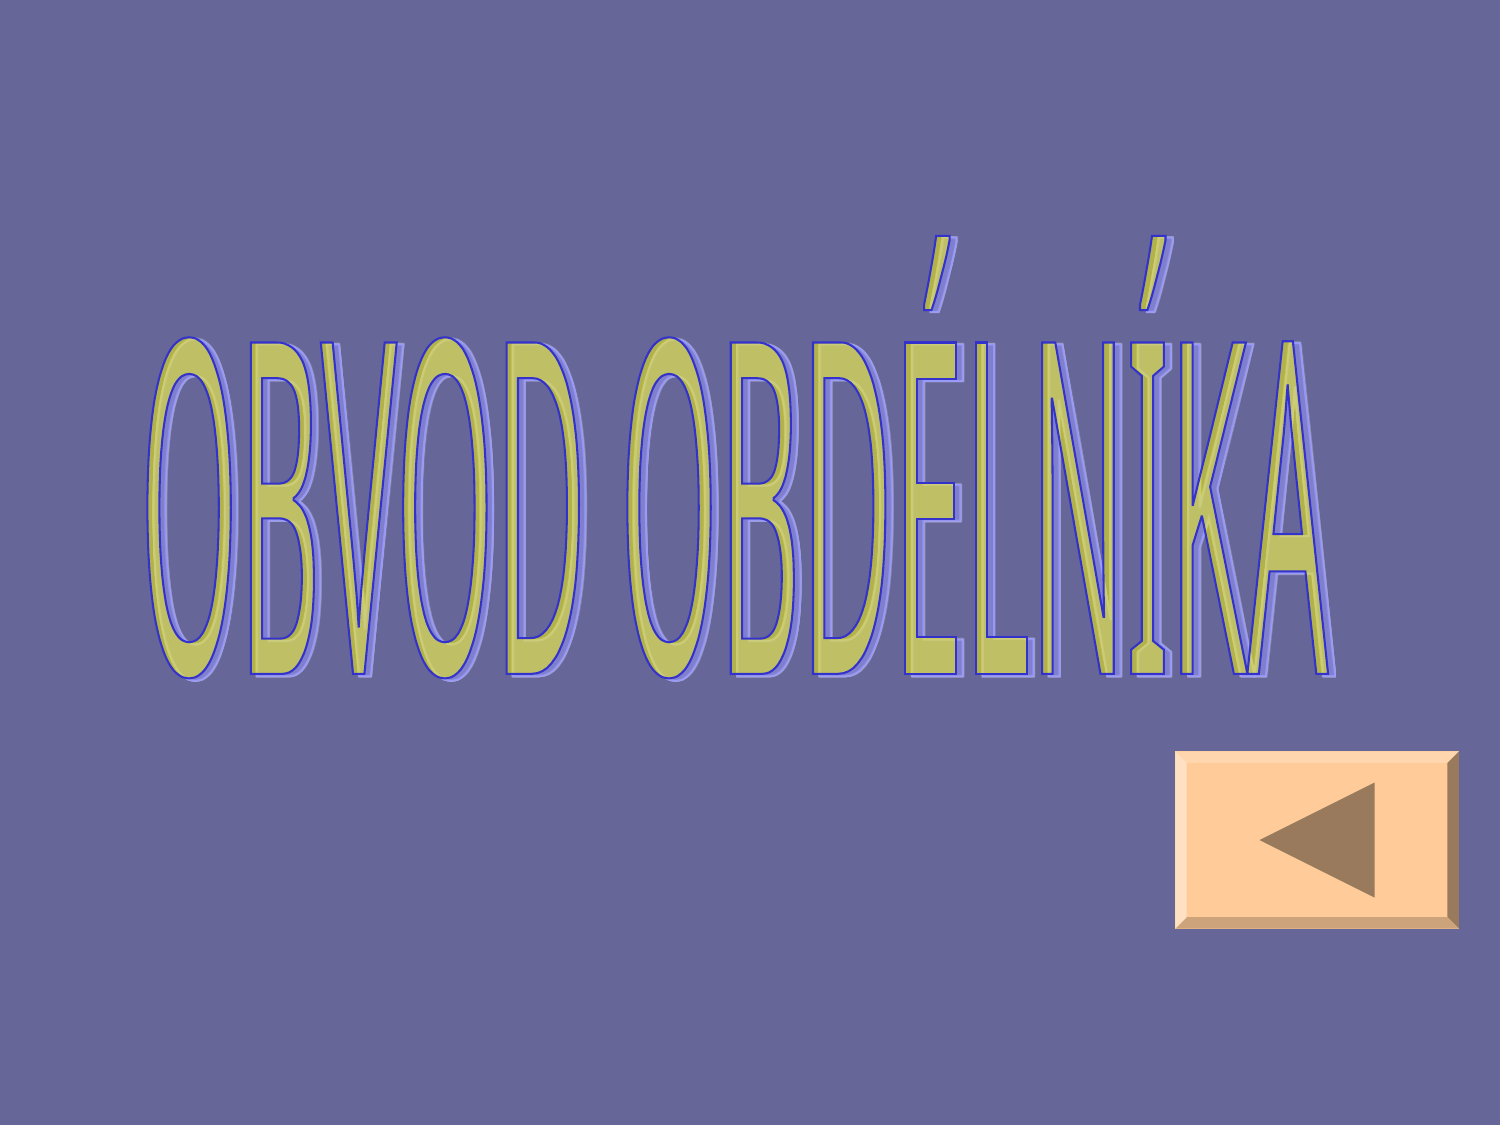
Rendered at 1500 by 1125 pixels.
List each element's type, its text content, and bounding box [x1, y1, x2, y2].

text_box OBVOD OBDÉLNÍKA [320, 342, 397, 674]
text_box OBVOD OBDÉLNÍKA [403, 337, 487, 679]
text_box OBVOD OBDÉLNÍKA [1181, 341, 1329, 674]
text_box OBVOD OBDÉLNÍKA [627, 337, 711, 679]
text_box OBVOD OBDÉLNÍKA [1131, 342, 1164, 674]
text_box OBVOD OBDÉLNÍKA [1140, 235, 1166, 311]
text_box OBVOD OBDÉLNÍKA [730, 342, 794, 674]
text_box OBVOD OBDÉLNÍKA [813, 342, 886, 674]
text_box OBVOD OBDÉLNÍKA [147, 337, 231, 679]
text_box OBVOD OBDÉLNÍKA [924, 235, 950, 311]
text_box OBVOD OBDÉLNÍKA [905, 342, 956, 674]
text_box OBVOD OBDÉLNÍKA [1042, 342, 1114, 674]
text_box OBVOD OBDÉLNÍKA [975, 342, 1027, 674]
text_box OBVOD OBDÉLNÍKA [506, 342, 579, 674]
text_box OBVOD OBDÉLNÍKA [250, 342, 314, 674]
text_box [1176, 751, 1459, 929]
